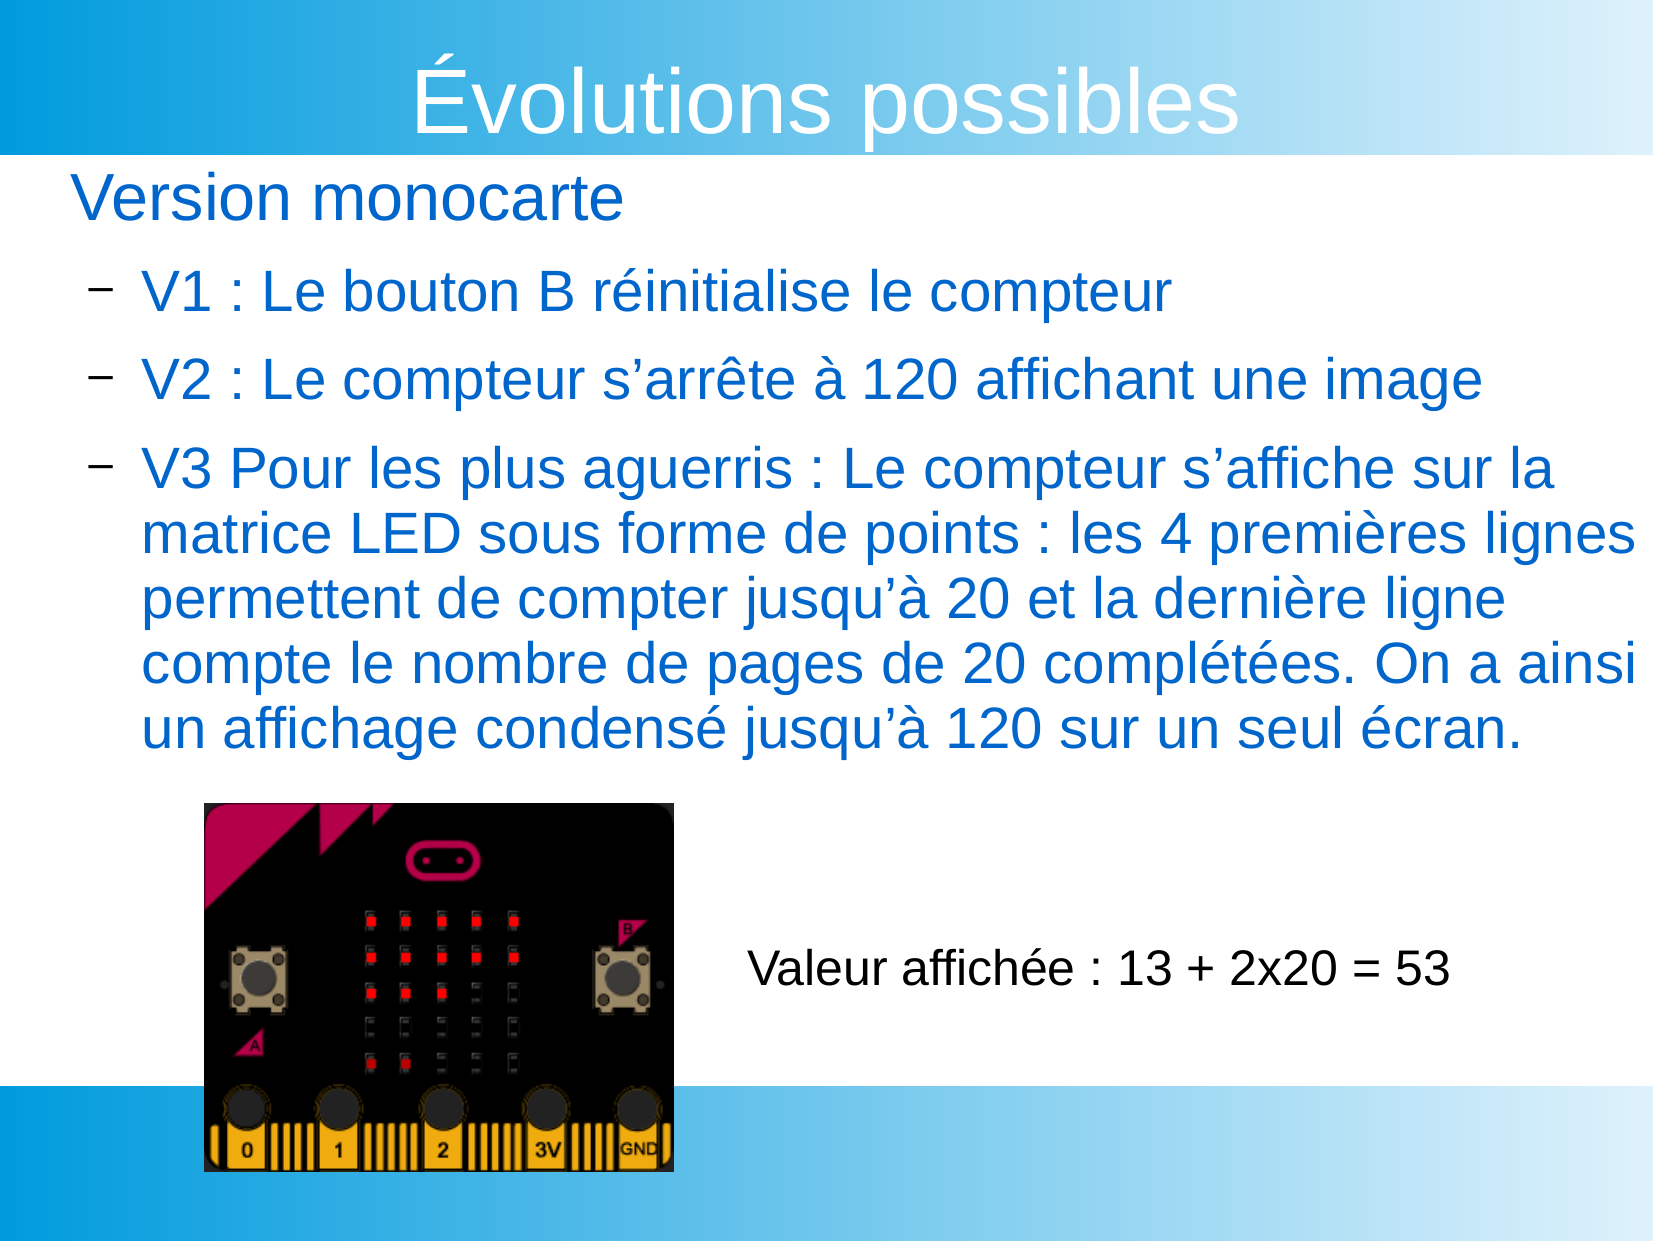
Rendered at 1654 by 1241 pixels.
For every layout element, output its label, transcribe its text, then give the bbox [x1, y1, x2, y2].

text_box Valeur affichée : 13 + 2x20 = 53 [732, 933, 1489, 1004]
list Version monocarte V1 : Le bouton B réinitialise le compteur V2 : Le compteur s’arrête à 120 affichant une image V3 Pour les plus aguerris : Le compteur s’affiche sur la matrice LED sous forme de points : les 4 premières lignes permettent de compter jusqu’à 20 et la dernière ligne compte le nombre de pages de 20 complétées. On a ainsi un affichage condensé jusqu’à 120 sur un seul écran. [0, 159, 1654, 804]
title Évolutions possibles [82, 49, 1571, 155]
picture [204, 803, 674, 1172]
